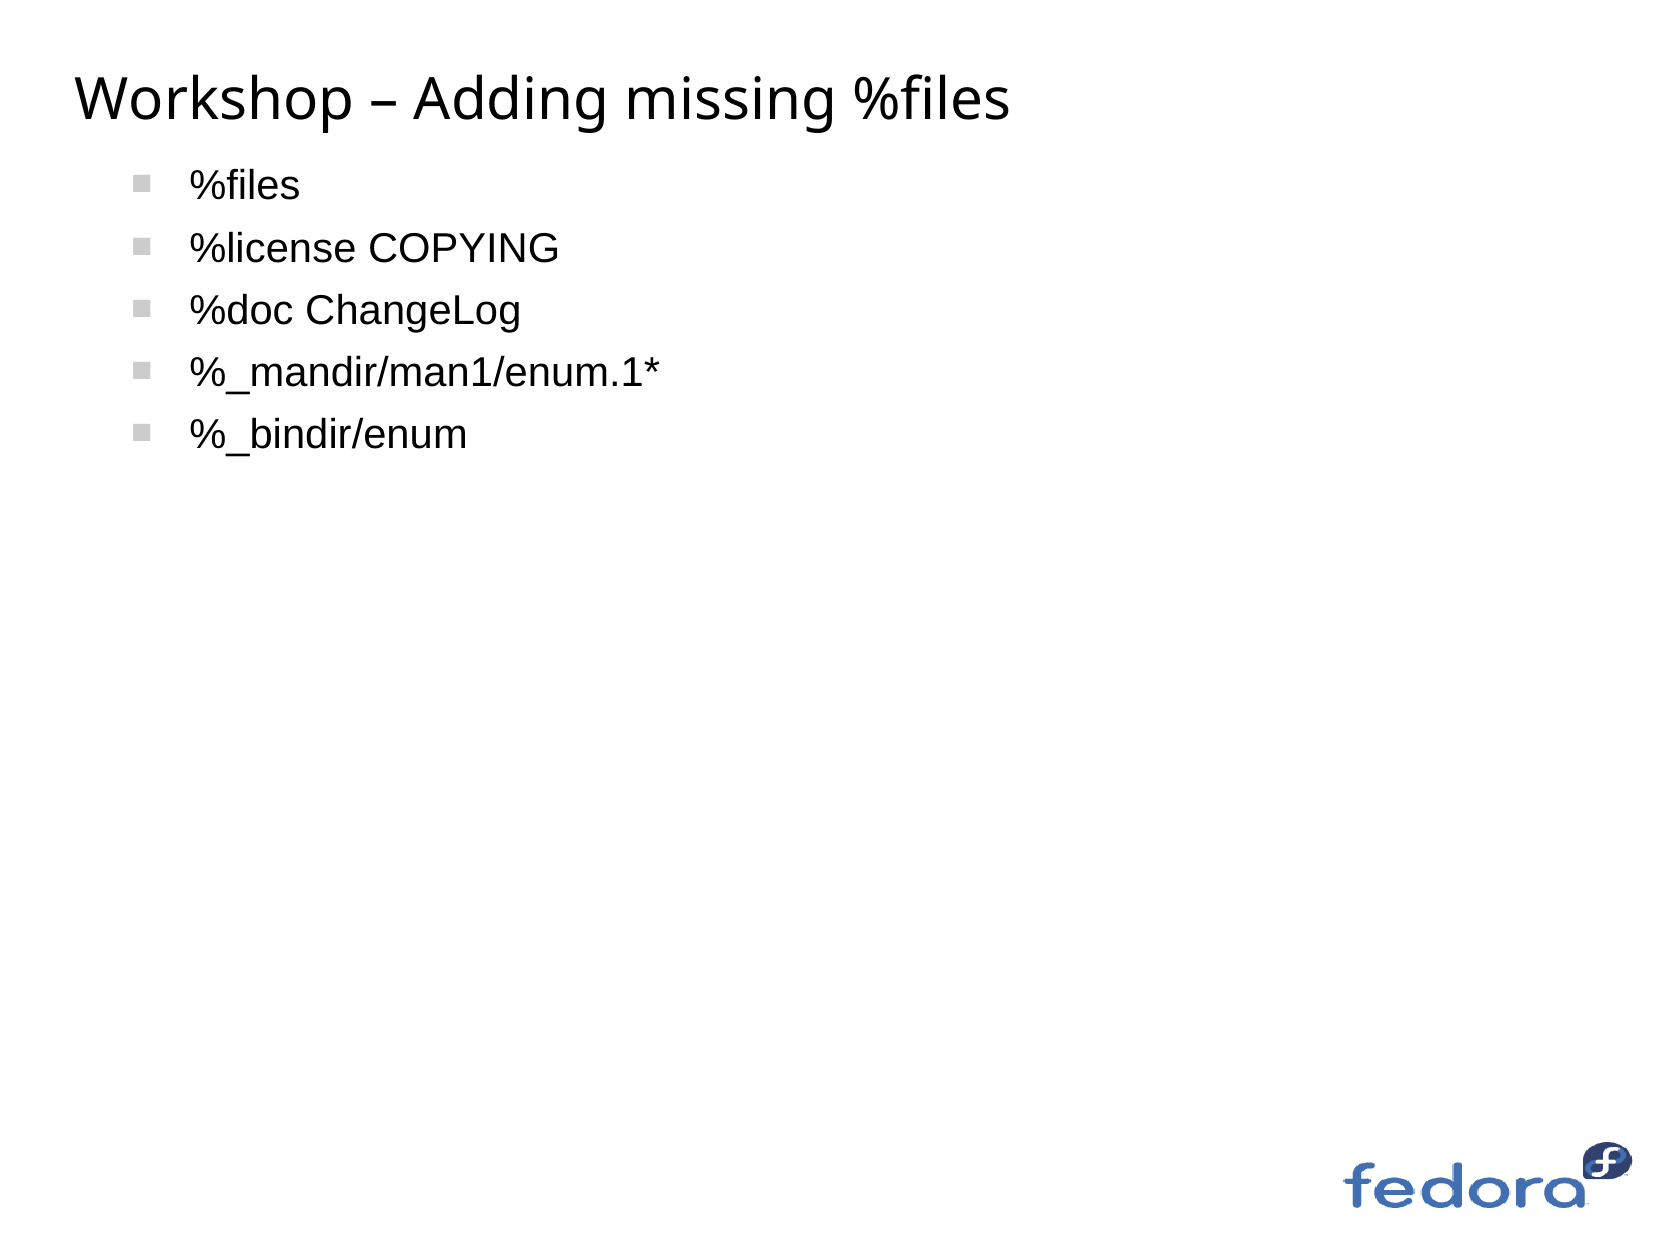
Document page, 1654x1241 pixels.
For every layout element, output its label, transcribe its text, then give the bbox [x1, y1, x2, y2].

title Workshop – Adding missing %files [74, 37, 1506, 156]
list %files %license COPYING %doc ChangeLog %_mandir/man1/enum.1* %_bindir/enum [77, 162, 1500, 1071]
picture [1332, 1124, 1651, 1227]
